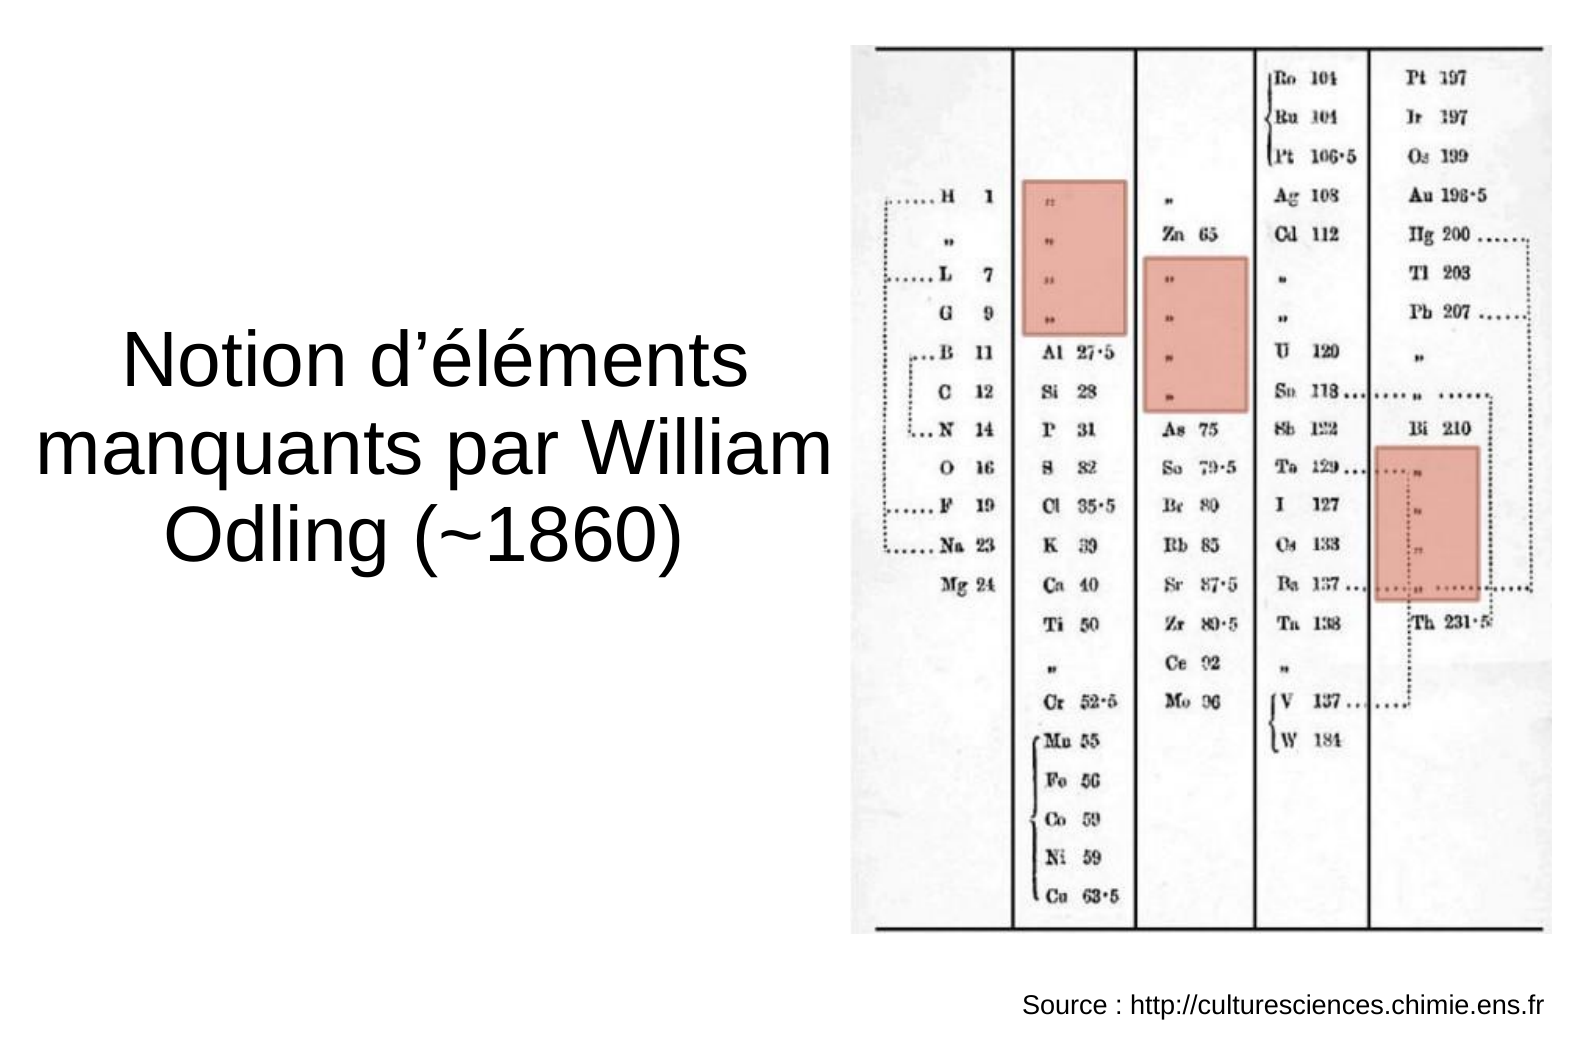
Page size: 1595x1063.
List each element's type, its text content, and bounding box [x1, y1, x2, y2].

picture [850, 45, 1552, 934]
title Notion d’éléments manquants par William Odling (~1860) [8, 315, 850, 579]
text_box Source : http://culturesciences.chimie.ens.fr [1007, 982, 1560, 1028]
